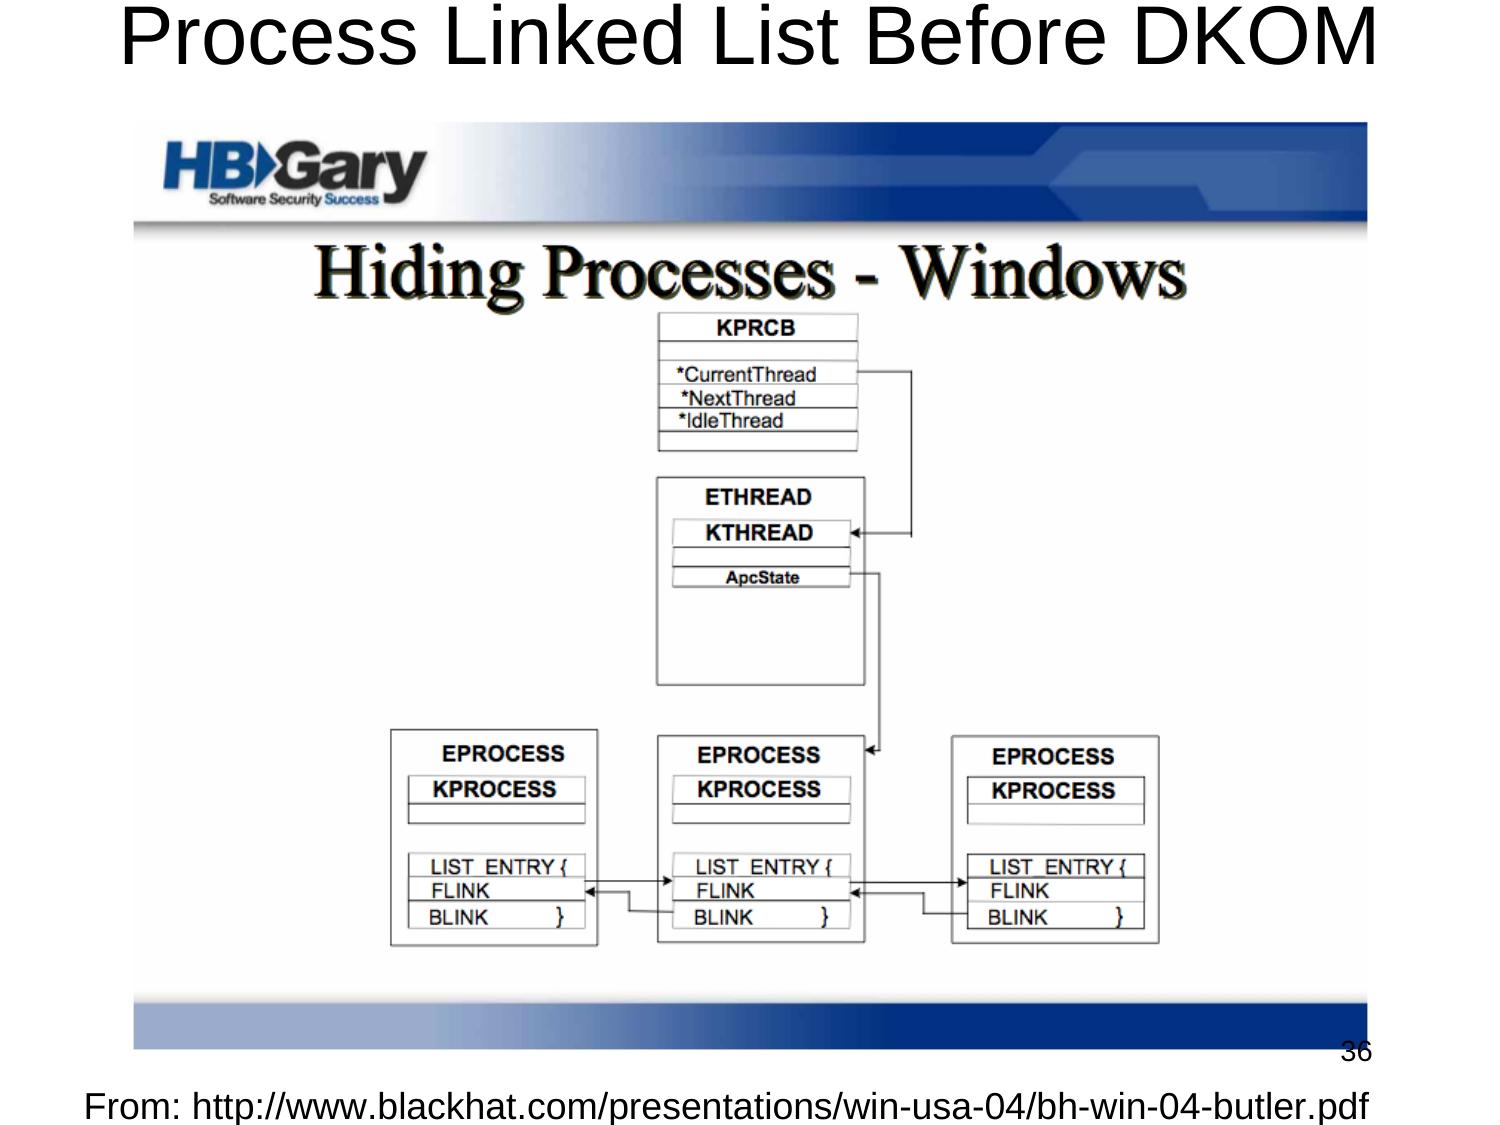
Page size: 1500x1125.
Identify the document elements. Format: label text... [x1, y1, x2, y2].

picture [125, 112, 1375, 1063]
text_box From: http://www.blackhat.com/presentations/win-usa-04/bh-win-04-butler.pdf [68, 1074, 1320, 1125]
text_box <number> [1074, 1025, 1388, 1101]
title Process Linked List Before DKOM [75, 0, 1426, 126]
